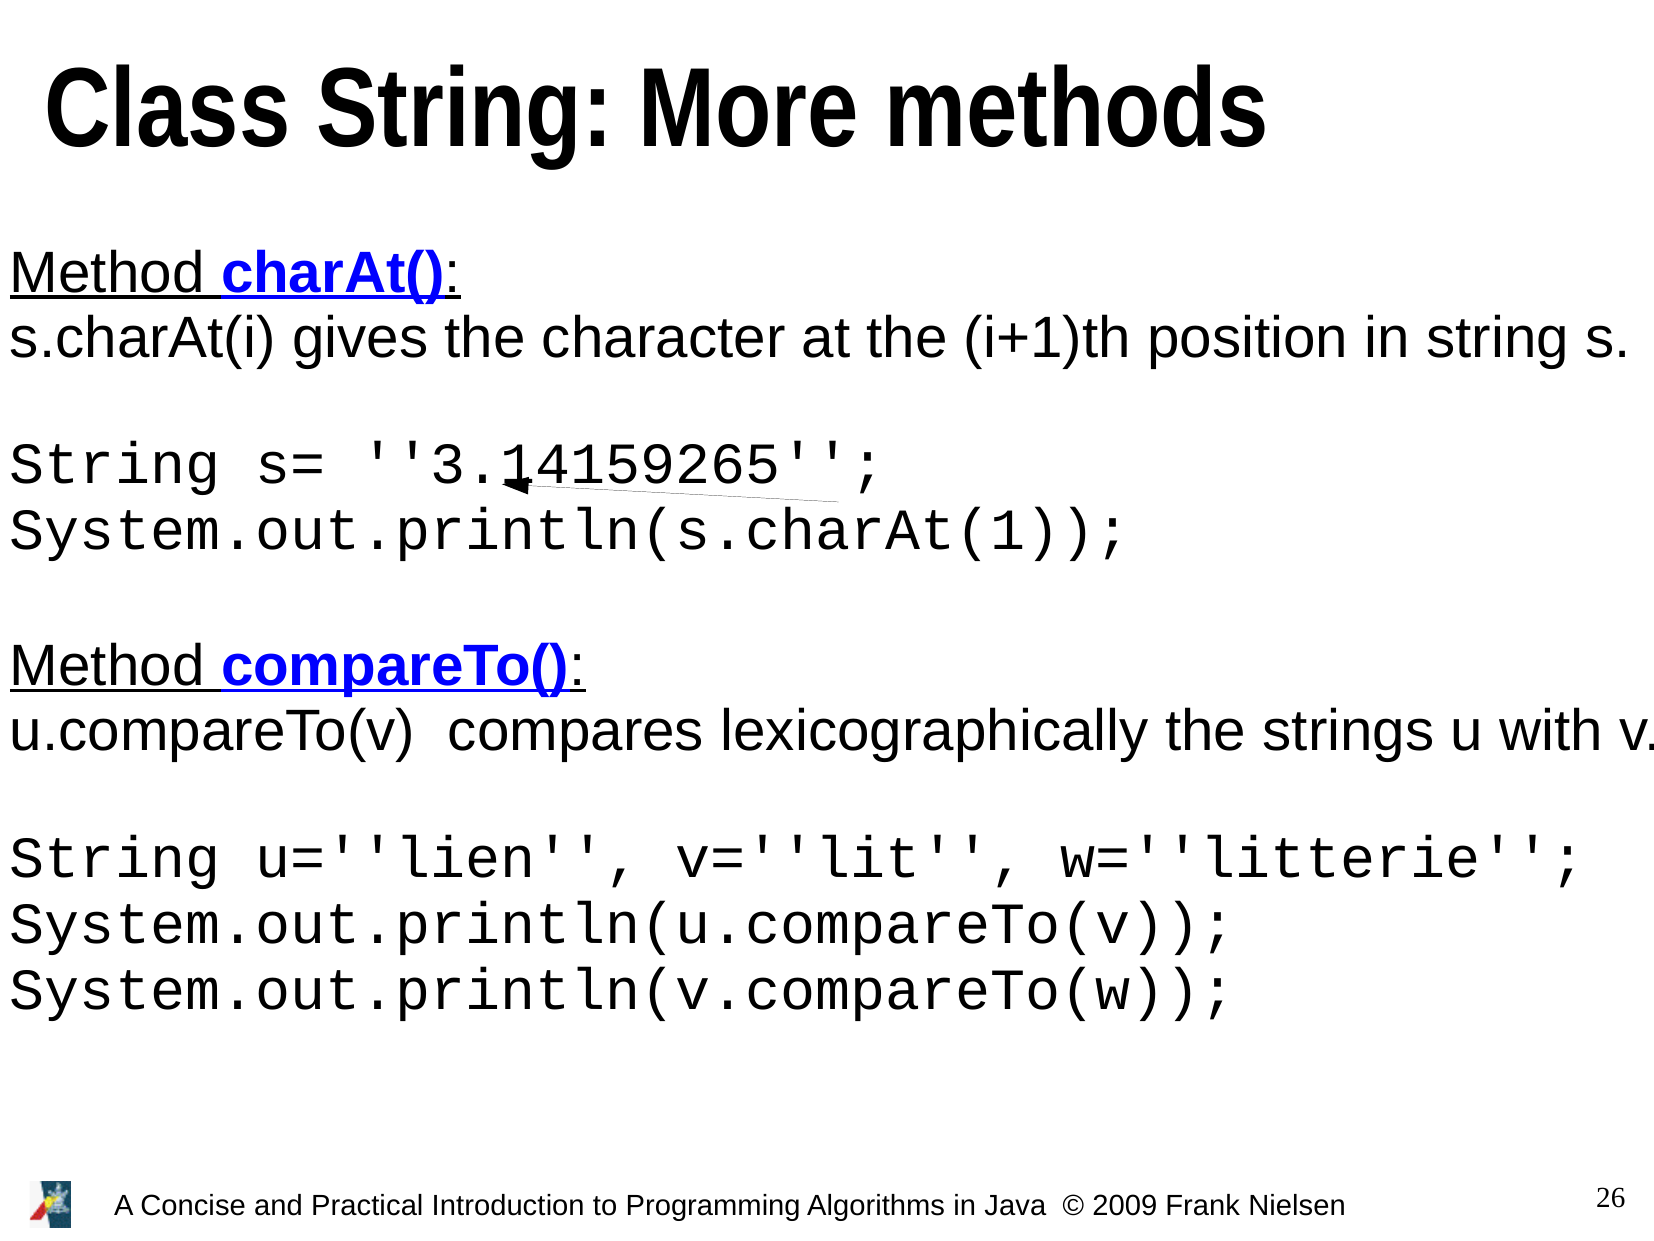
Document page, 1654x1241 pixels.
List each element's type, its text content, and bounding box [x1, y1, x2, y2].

text_box Method charAt(): s.charAt(i) gives the character at the (i+1)th position in string s. String s= ''3.14159265''; System.out.println(s.charAt(1)); Method compareTo(): u.compareTo(v) compares lexicographically the strings u with v. String u=''lien'', v=''lit'', w=''litterie''; System.out.println(u.compareTo(v)); System.out.println(v.compareTo(w)); [0, 232, 1654, 1144]
picture [29, 1181, 71, 1228]
text_box Class String: More methods [29, 33, 1284, 178]
